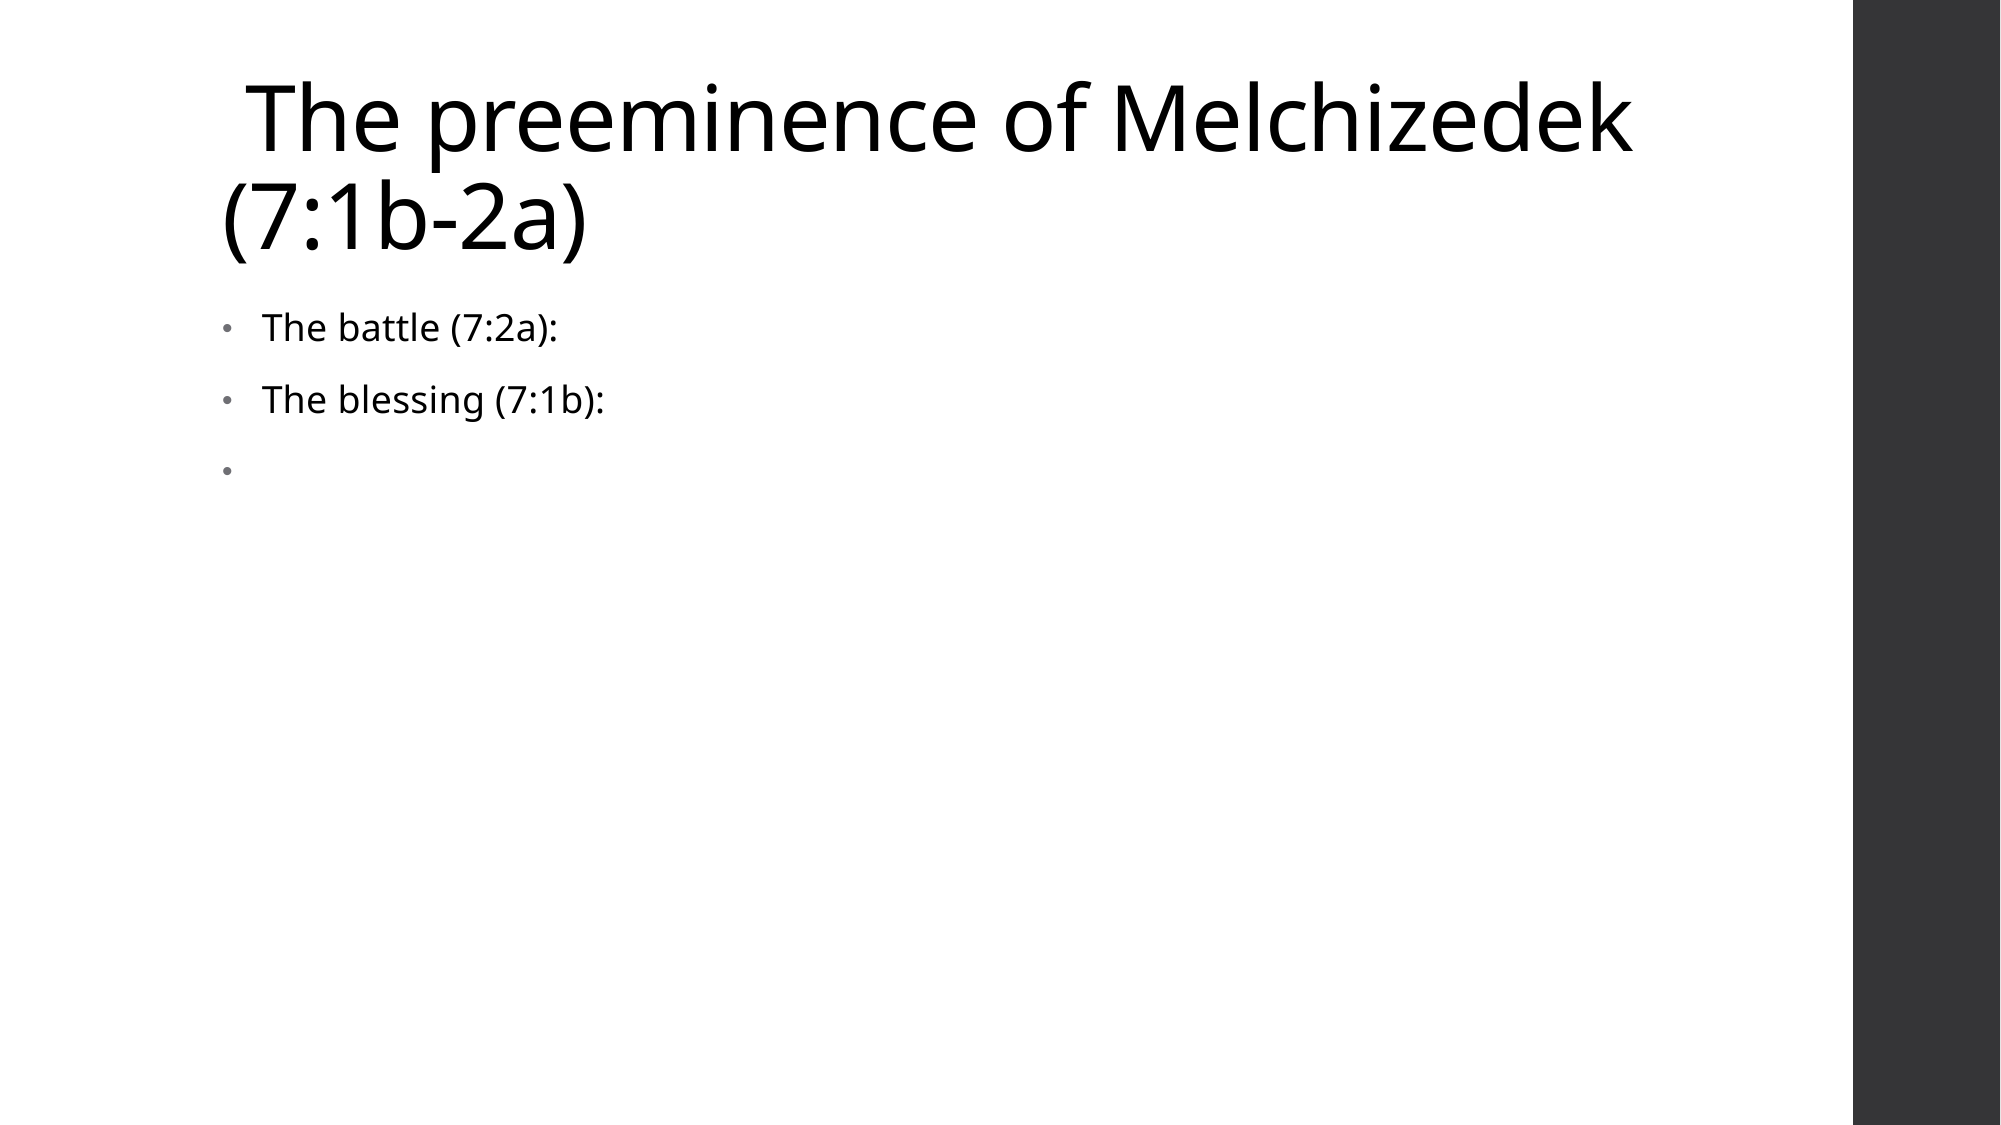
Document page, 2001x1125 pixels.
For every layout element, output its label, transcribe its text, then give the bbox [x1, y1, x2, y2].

list The battle (7:2a): The blessing (7:1b): [206, 299, 1617, 1014]
title The preeminence of Melchizedek (7:1b-2a) [206, 60, 1797, 278]
